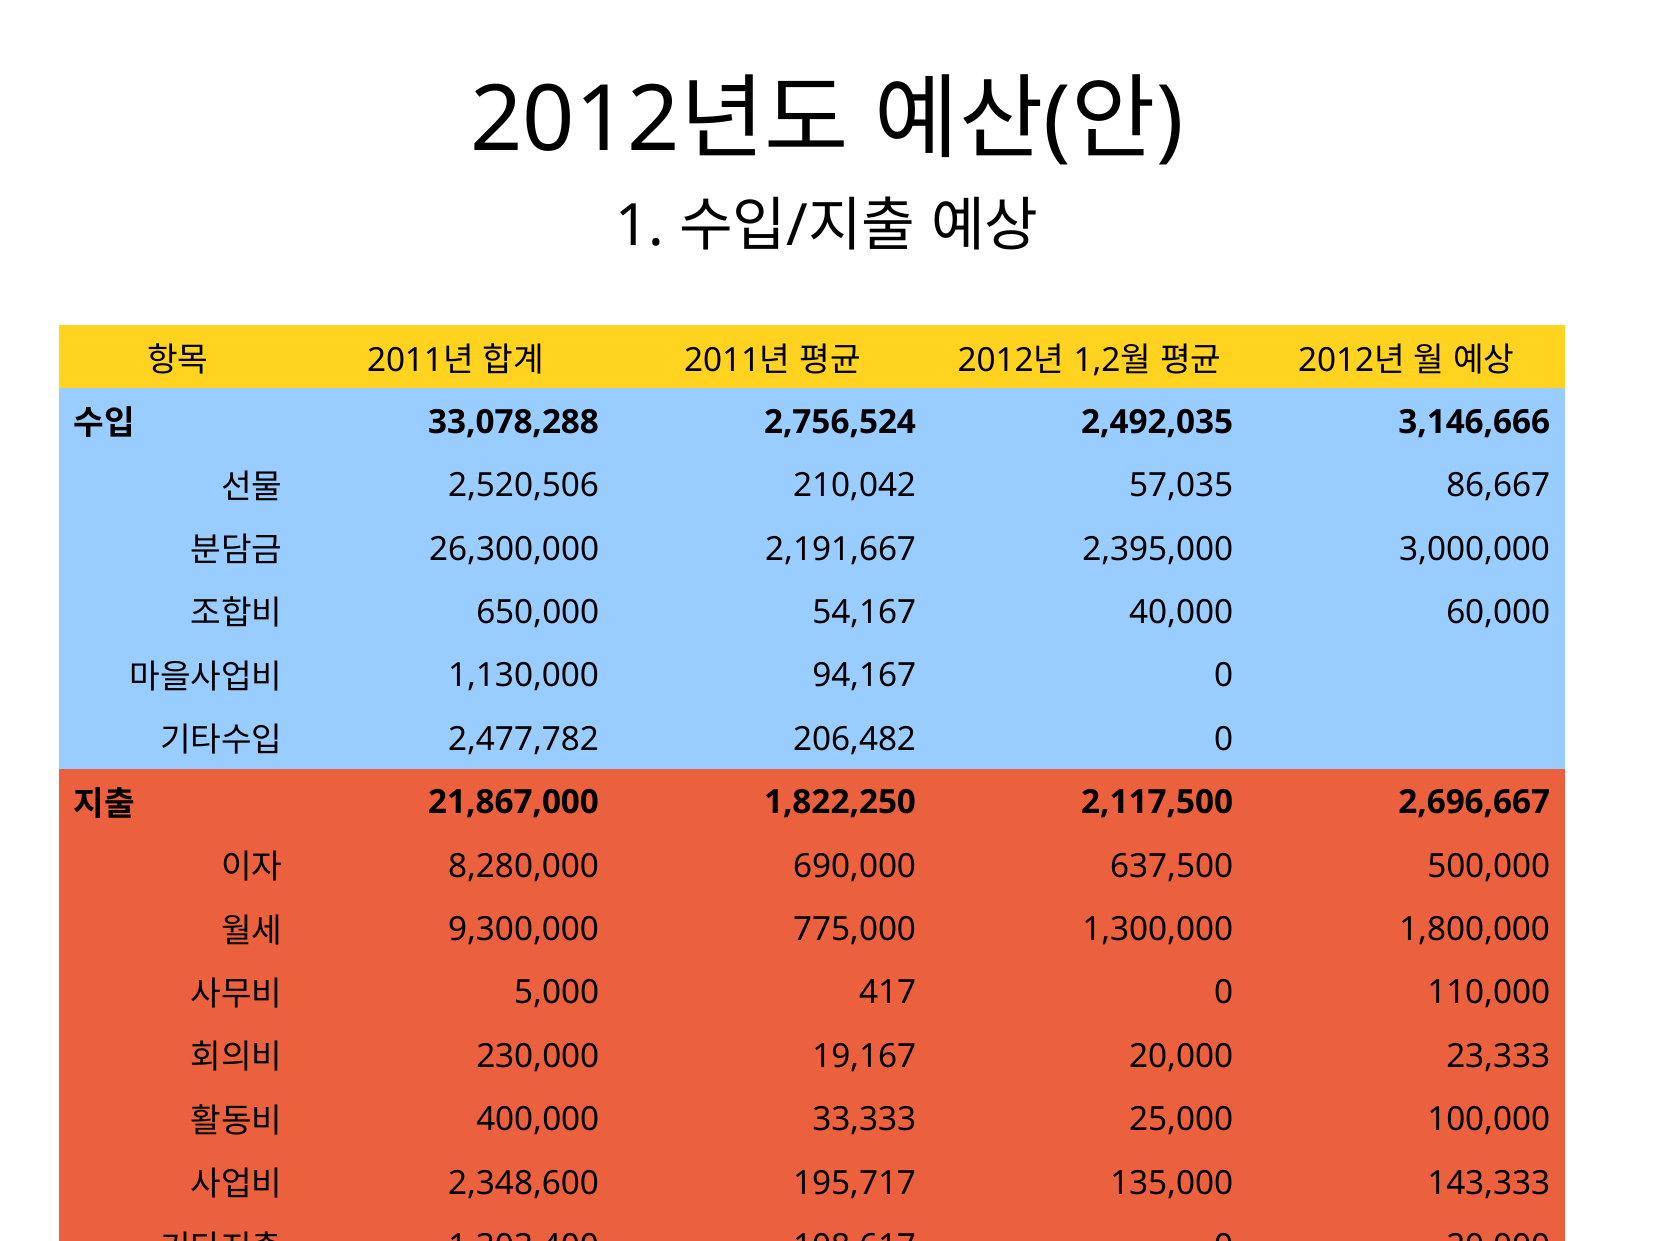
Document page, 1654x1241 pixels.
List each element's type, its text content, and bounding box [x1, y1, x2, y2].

table_cell 94,167 [614, 642, 931, 706]
table_cell 100,000 [1248, 1086, 1565, 1150]
table_cell [1248, 706, 1565, 769]
table_cell 26,300,000 [297, 515, 614, 579]
table_cell 54,167 [614, 579, 931, 642]
table_cell 86,667 [1248, 452, 1565, 515]
table_cell 690,000 [614, 832, 931, 896]
table_cell 775,000 [614, 896, 931, 959]
table_cell 2,191,667 [614, 515, 931, 579]
table_cell 400,000 [297, 1086, 614, 1150]
table_header 2011년 평균 [614, 325, 931, 388]
table_cell 143,333 [1248, 1150, 1565, 1213]
table_cell 2,348,600 [297, 1150, 614, 1213]
table_header 2011년 합계 [297, 325, 614, 388]
table_cell 1,822,250 [614, 769, 931, 832]
table_header 2012년 월 예상 [1248, 325, 1565, 388]
table_cell 20,000 [931, 1023, 1248, 1086]
table_cell 206,482 [614, 706, 931, 769]
table_cell 회의비 [59, 1023, 297, 1086]
table_cell 33,333 [614, 1086, 931, 1150]
table_cell 2,696,667 [1248, 769, 1565, 832]
table_cell 0 [931, 642, 1248, 706]
table_cell 195,717 [614, 1150, 931, 1213]
table_cell 1,300,000 [931, 896, 1248, 959]
table_cell 8,280,000 [297, 832, 614, 896]
table_cell 1,800,000 [1248, 896, 1565, 959]
table_cell 23,333 [1248, 1023, 1565, 1086]
table_cell 기타지출 [59, 1213, 297, 1241]
table_cell 230,000 [297, 1023, 614, 1086]
table_cell 500,000 [1248, 832, 1565, 896]
table_cell 60,000 [1248, 579, 1565, 642]
table_cell 2,520,506 [297, 452, 614, 515]
table_cell 57,035 [931, 452, 1248, 515]
table_cell 2,477,782 [297, 706, 614, 769]
table_cell 417 [614, 959, 931, 1023]
table_cell 135,000 [931, 1150, 1248, 1213]
table_cell 2,492,035 [931, 388, 1248, 452]
table_cell 110,000 [1248, 959, 1565, 1023]
table_cell 0 [1219, 1235, 1228, 1241]
table_cell 0 [931, 706, 1248, 769]
table_cell 20,000 [1248, 1213, 1565, 1241]
table_cell 3,146,666 [1248, 388, 1565, 452]
table_cell 사무비 [59, 959, 297, 1023]
table_cell [1248, 642, 1565, 706]
table_cell 2,756,524 [614, 388, 931, 452]
table_cell 2,117,500 [931, 769, 1248, 832]
table_cell 마을사업비 [59, 642, 297, 706]
table_cell 조합비 [59, 579, 297, 642]
table_cell 40,000 [931, 579, 1248, 642]
table_cell 5,000 [297, 959, 614, 1023]
table_cell 1,130,000 [297, 642, 614, 706]
table_cell 수입 [59, 388, 297, 452]
table_cell 1,303,400 [297, 1213, 614, 1241]
table_cell 108,617 [614, 1213, 931, 1241]
table_cell 3,000,000 [1248, 515, 1565, 579]
table_cell 33,078,288 [297, 388, 614, 452]
table_header 2012년 1,2월 평균 [931, 325, 1248, 388]
table_cell 21,867,000 [297, 769, 614, 832]
table_cell 19,167 [614, 1023, 931, 1086]
title 2012년도 예산(안) 1. 수입/지출 예상 [82, 49, 1571, 257]
table_cell 분담금 [59, 515, 297, 579]
table_cell 활동비 [59, 1086, 297, 1150]
table_cell 9,300,000 [297, 896, 614, 959]
table_cell 월세 [59, 896, 297, 959]
table_header 항목 [59, 325, 297, 388]
table_cell 210,042 [614, 452, 931, 515]
table_cell 기타수입 [59, 706, 297, 769]
table_cell 0 [931, 1213, 1248, 1241]
table_cell 637,500 [931, 832, 1248, 896]
table_cell 650,000 [297, 579, 614, 642]
table_cell 이자 [59, 832, 297, 896]
table_cell 2,395,000 [931, 515, 1248, 579]
table_cell 사업비 [59, 1150, 297, 1213]
table_cell 0 [931, 959, 1248, 1023]
table_cell 지출 [59, 769, 297, 832]
table_cell 25,000 [931, 1086, 1248, 1150]
